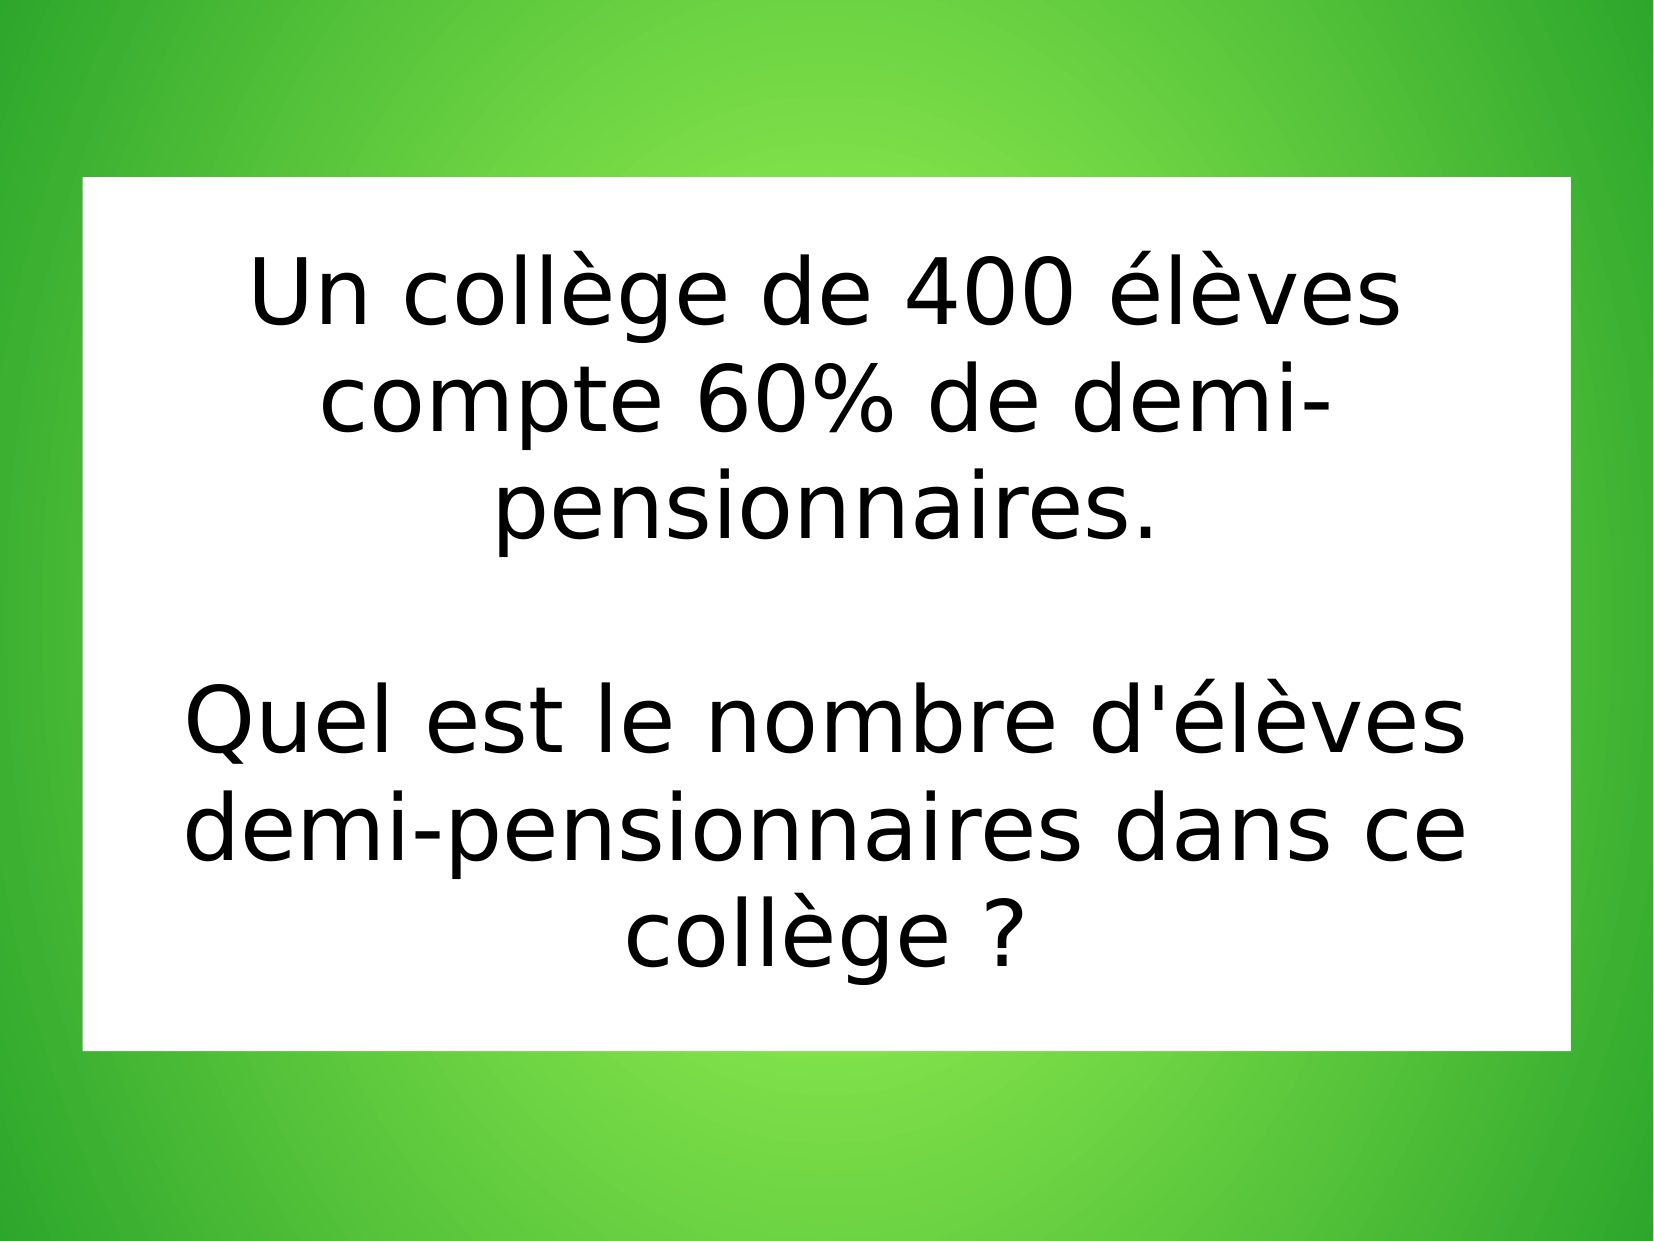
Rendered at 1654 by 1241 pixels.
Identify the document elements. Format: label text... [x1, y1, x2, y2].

picture [0, 0, 1654, 1241]
subtitle Un collège de 400 élèves compte 60% de demi-pensionnaires. Quel est le nombre d'élèves demi-pensionnaires dans ce collège ? [82, 177, 1571, 1052]
